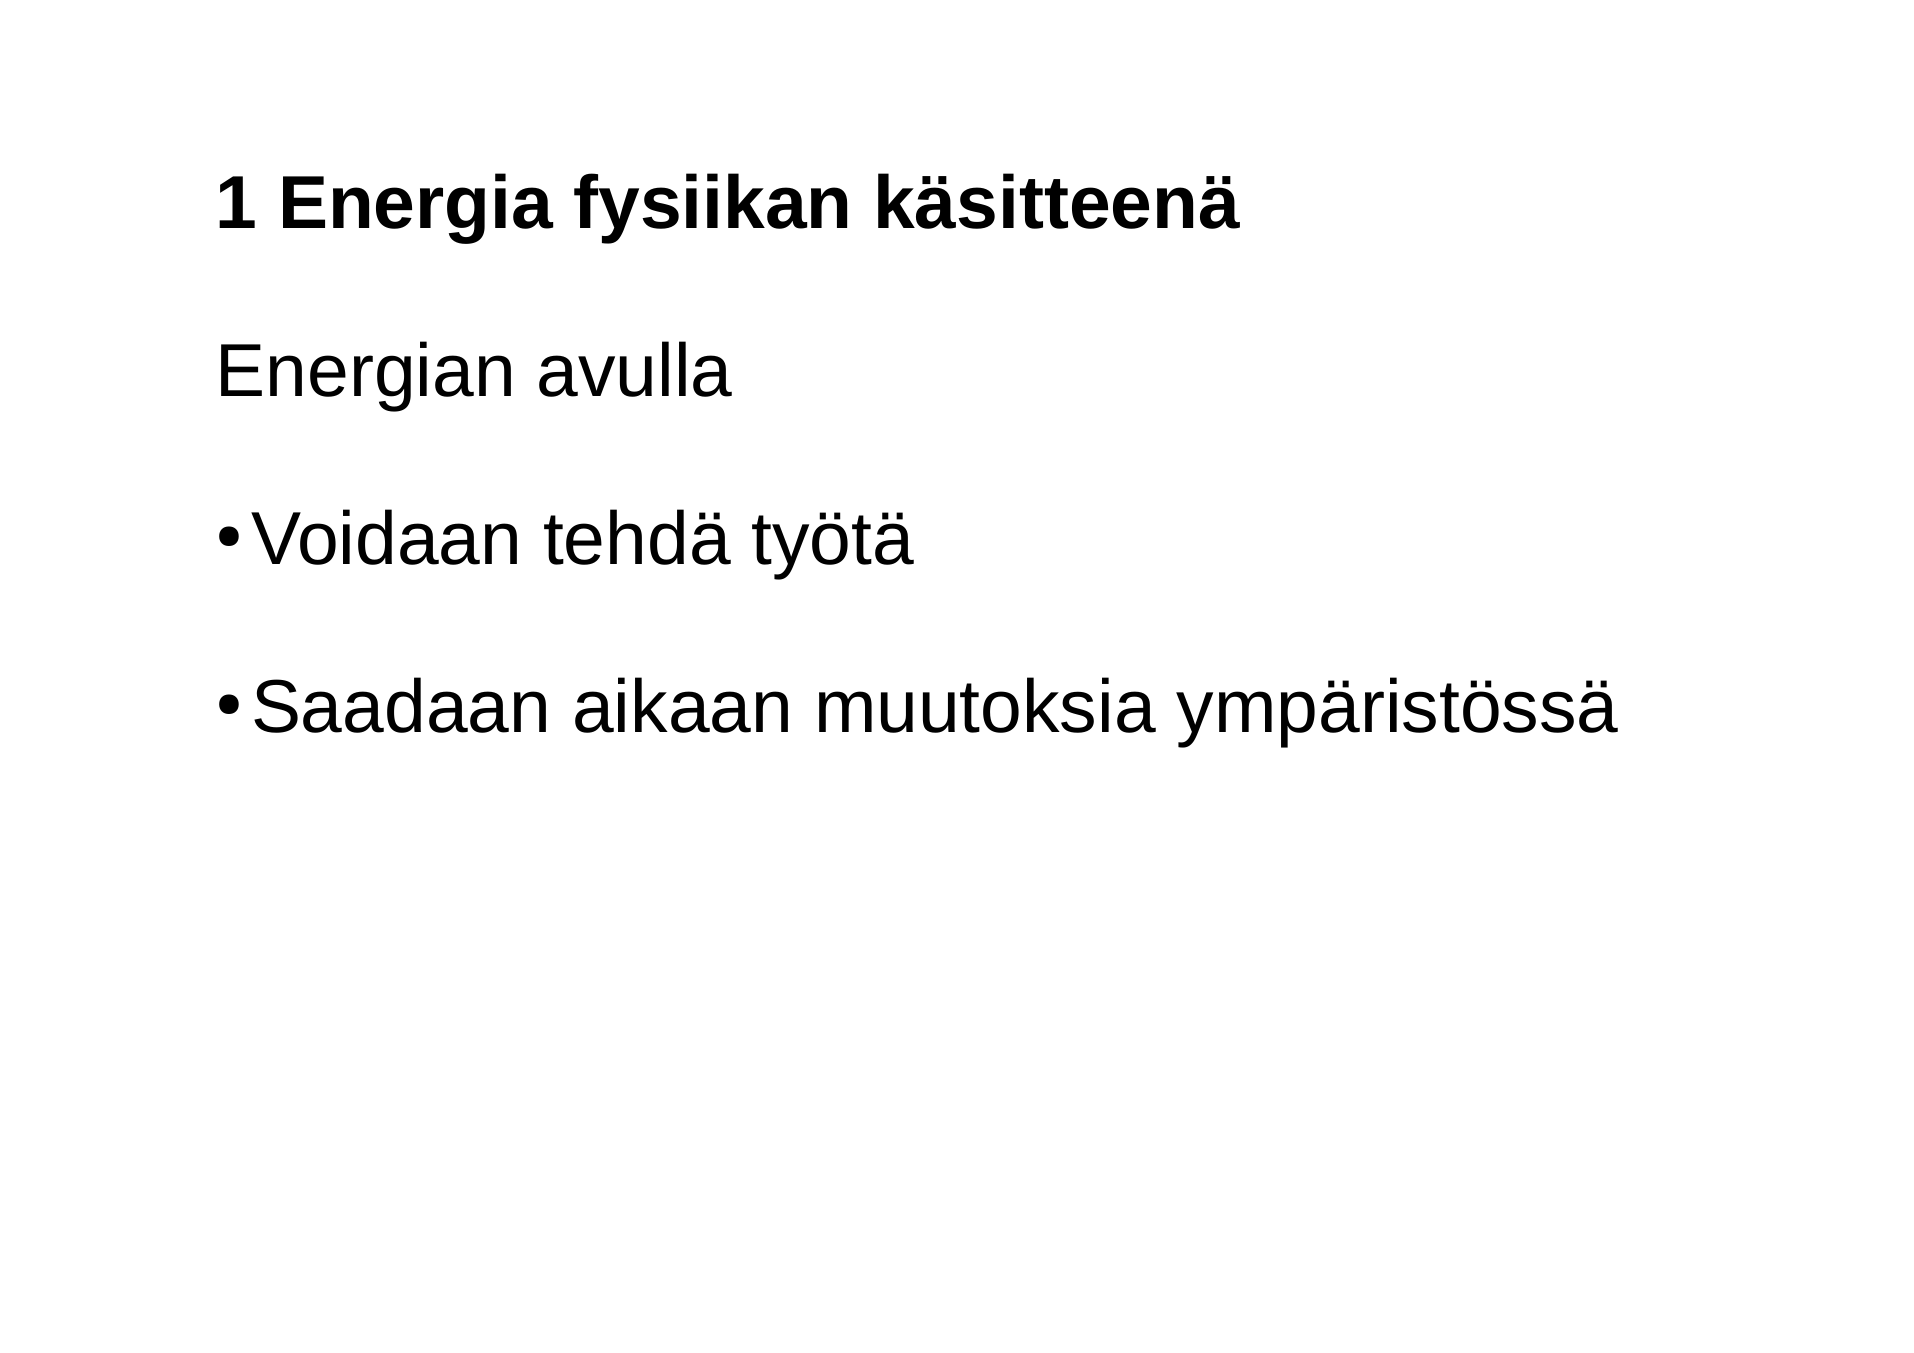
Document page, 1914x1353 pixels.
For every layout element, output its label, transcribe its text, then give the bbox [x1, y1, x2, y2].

text_box 1 Energia fysiikan käsitteenä Energian avulla Voidaan tehdä työtä Saadaan aikaan muutoksia ympäristössä [200, 153, 1634, 757]
